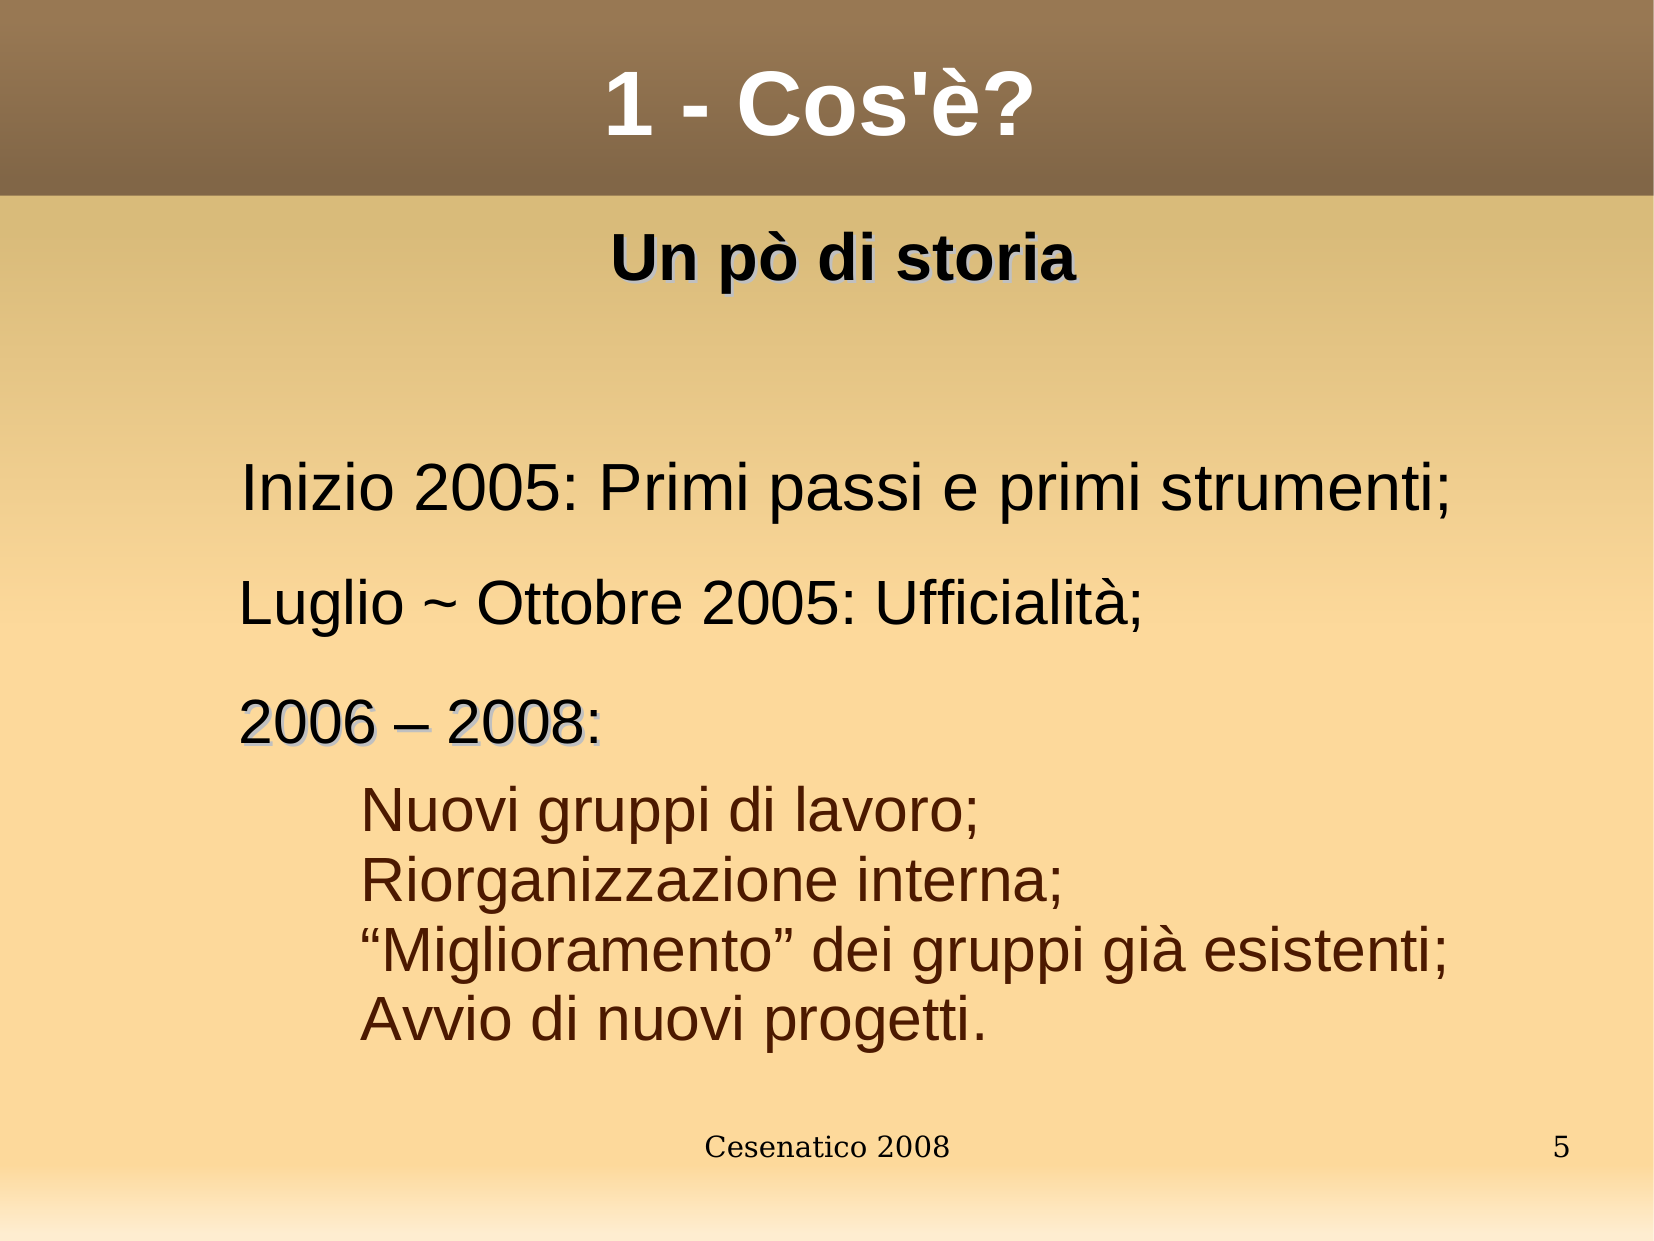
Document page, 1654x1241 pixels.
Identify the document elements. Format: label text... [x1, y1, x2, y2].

text_box Nuovi gruppi di lavoro; Riorganizzazione interna; “Miglioramento” dei gruppi già esistenti; Avvio di nuovi progetti. [328, 767, 1489, 1062]
text_box Luglio ~ Ottobre 2005: Ufficialità; [206, 561, 1180, 646]
text_box 2006 – 2008: [206, 679, 637, 764]
title 1 - Cos'è? [76, 0, 1565, 208]
text_box Inizio 2005: Primi passi e primi strumenti; [206, 442, 1494, 533]
text_box Un pò di storia [560, 220, 1093, 296]
picture [0, 0, 1654, 1241]
